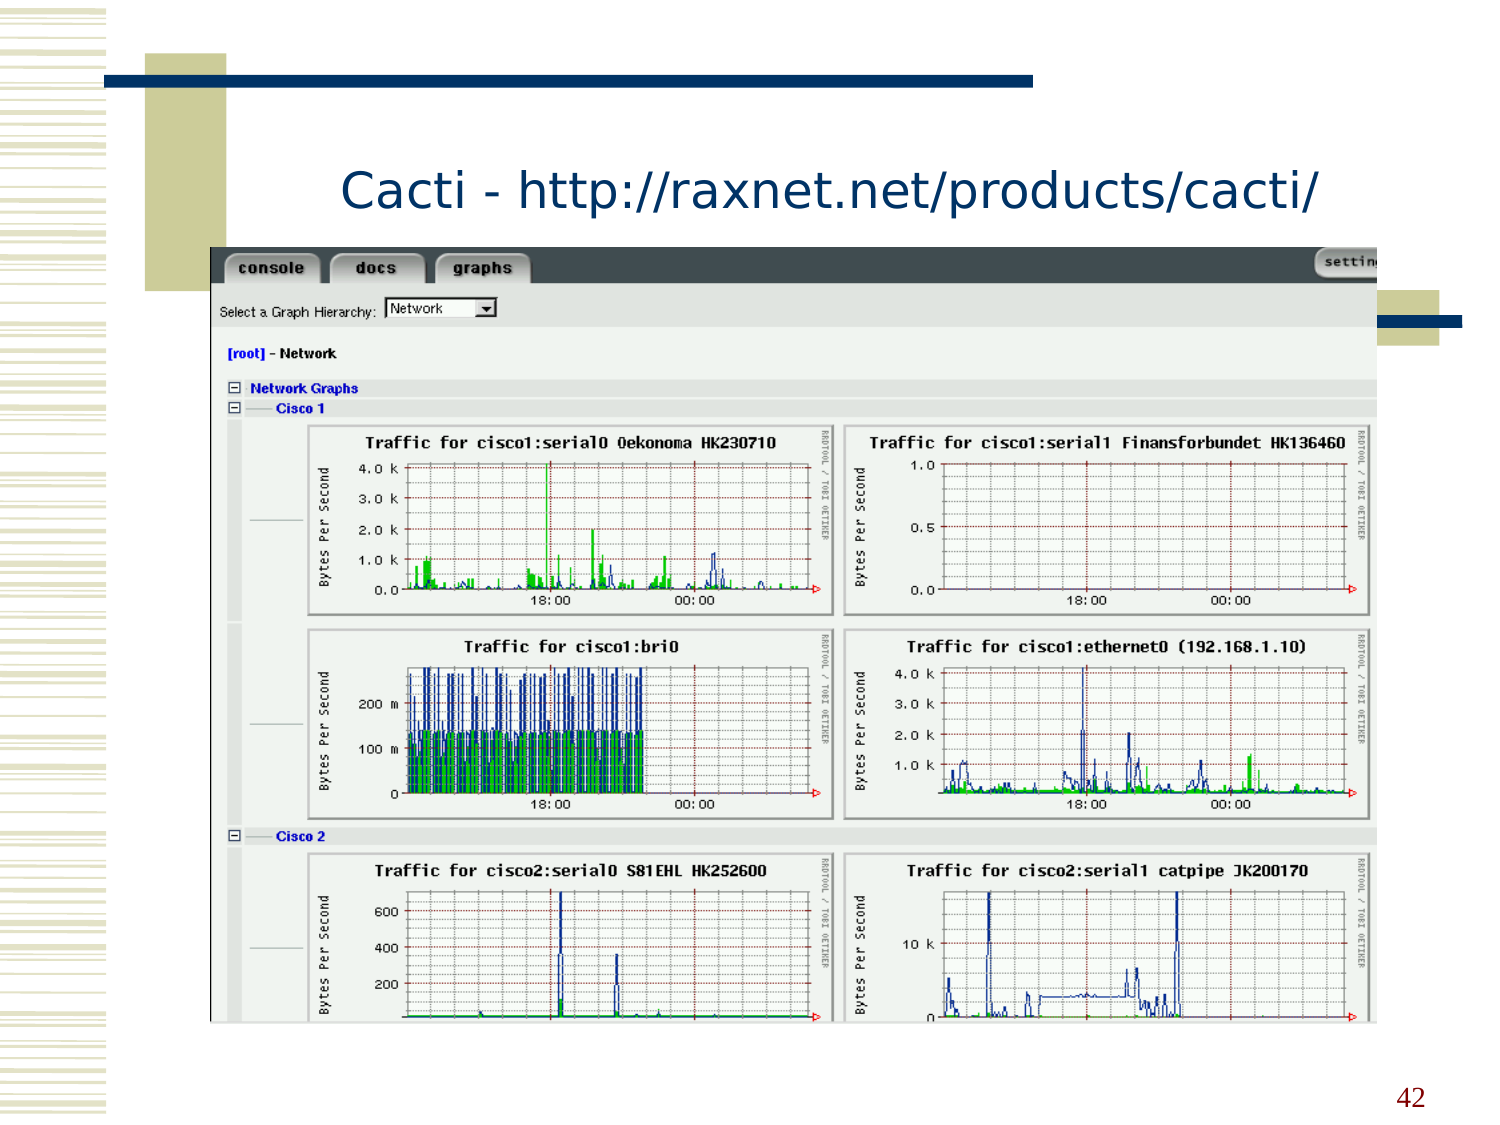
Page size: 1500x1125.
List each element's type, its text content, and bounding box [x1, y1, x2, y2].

title Cacti - http://raxnet.net/products/cacti/ [225, 99, 1436, 288]
picture [210, 247, 1377, 1024]
